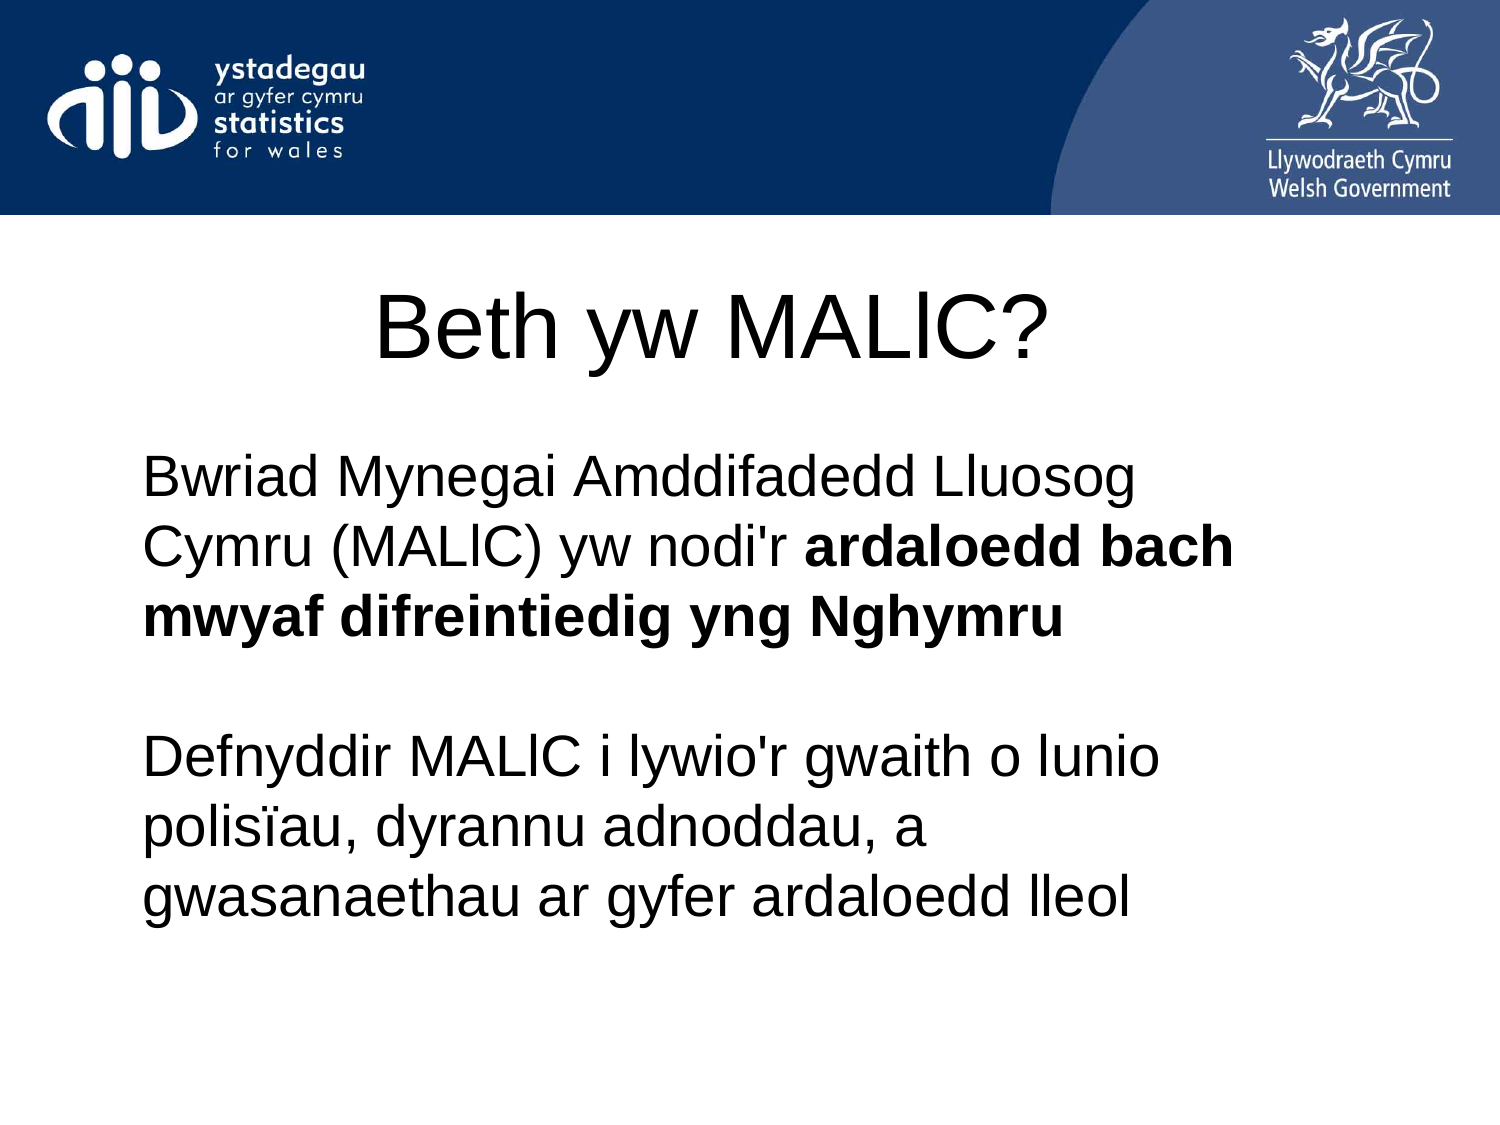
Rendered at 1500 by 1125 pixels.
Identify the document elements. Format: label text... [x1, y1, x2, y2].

text_box Bwriad Mynegai Amddifadedd Lluosog Cymru (MALlC) yw nodi'r ardaloedd bach mwyaf difreintiedig yng Nghymru Defnyddir MALlC i lywio'r gwaith o lunio polisïau, dyrannu adnoddau, a gwasanaethau ar gyfer ardaloedd lleol [127, 430, 1337, 941]
picture [0, 0, 1500, 215]
title Beth yw MALlC? [87, 228, 1337, 416]
